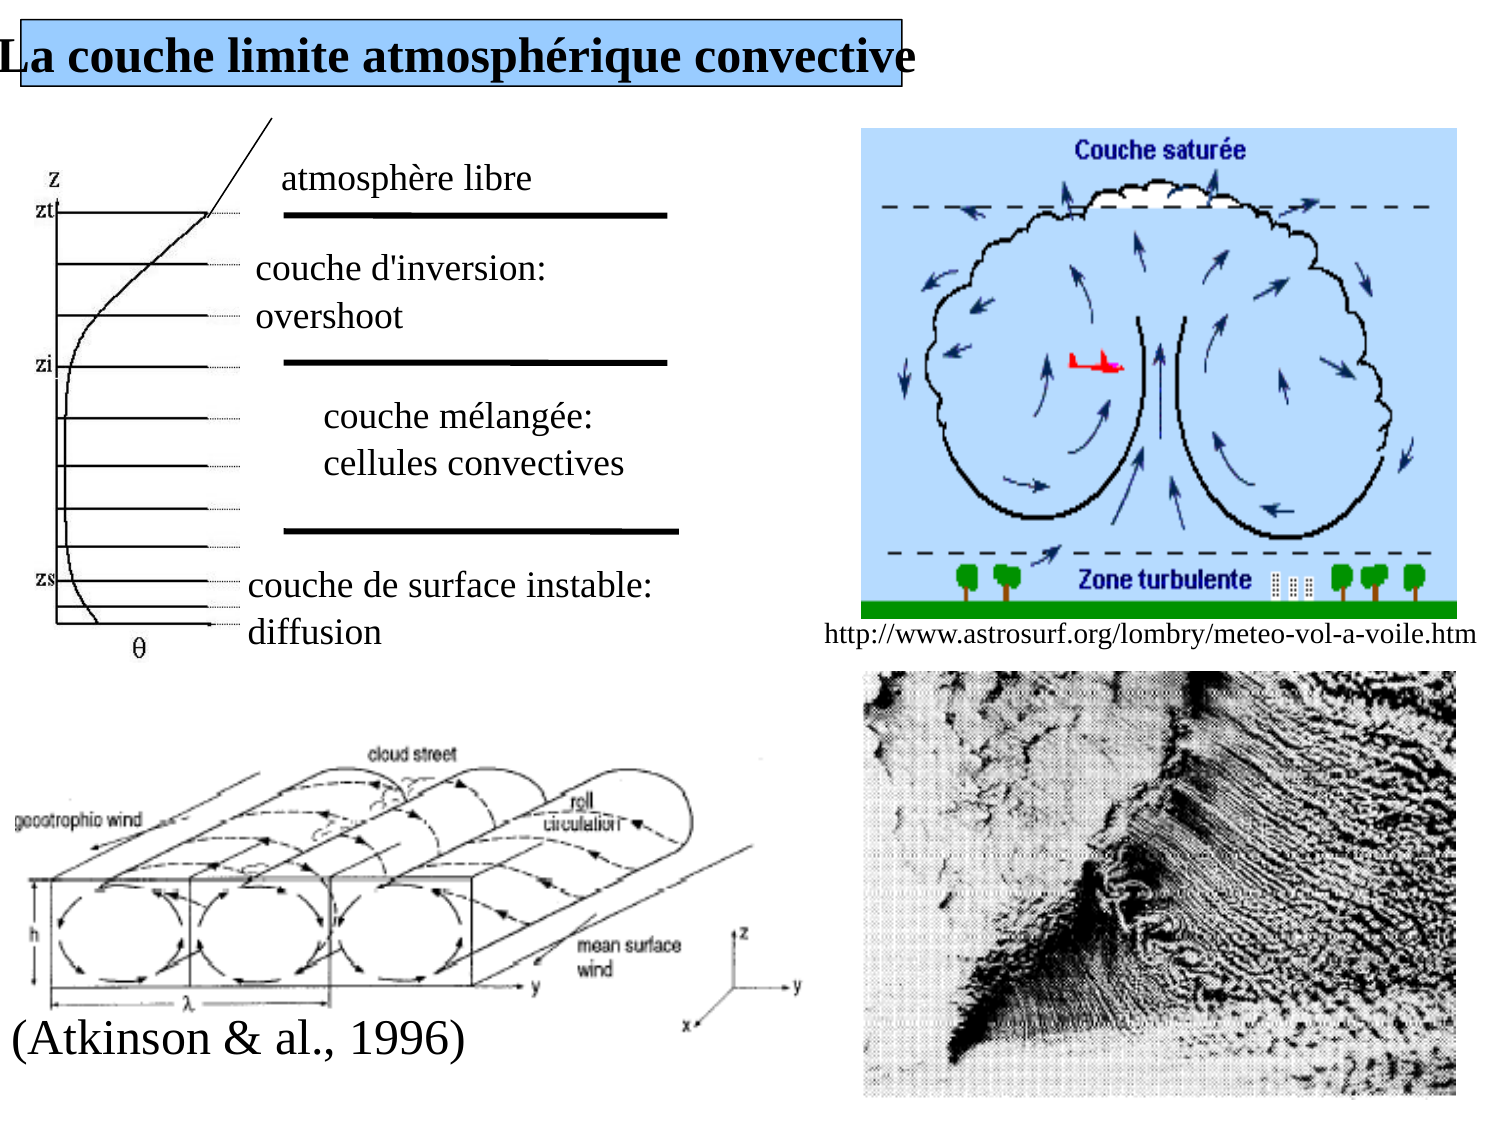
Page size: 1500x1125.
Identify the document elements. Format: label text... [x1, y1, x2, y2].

picture [862, 671, 1456, 1100]
text_box couche mélangée: cellules convectives [308, 374, 651, 491]
text_box couche d'inversion: overshoot [240, 227, 563, 344]
picture [34, 170, 240, 663]
picture [861, 128, 1457, 614]
text_box http://www.astrosurf.org/lombry/meteo-vol-a-voile.htm [824, 614, 1479, 650]
text_box La couche limite atmosphérique convective [0, 14, 933, 91]
picture [15, 737, 818, 1056]
text_box (Atkinson & al., 1996) [11, 1004, 486, 1065]
text_box couche de surface instable: diffusion [232, 543, 670, 661]
text_box atmosphère libre [266, 136, 548, 206]
